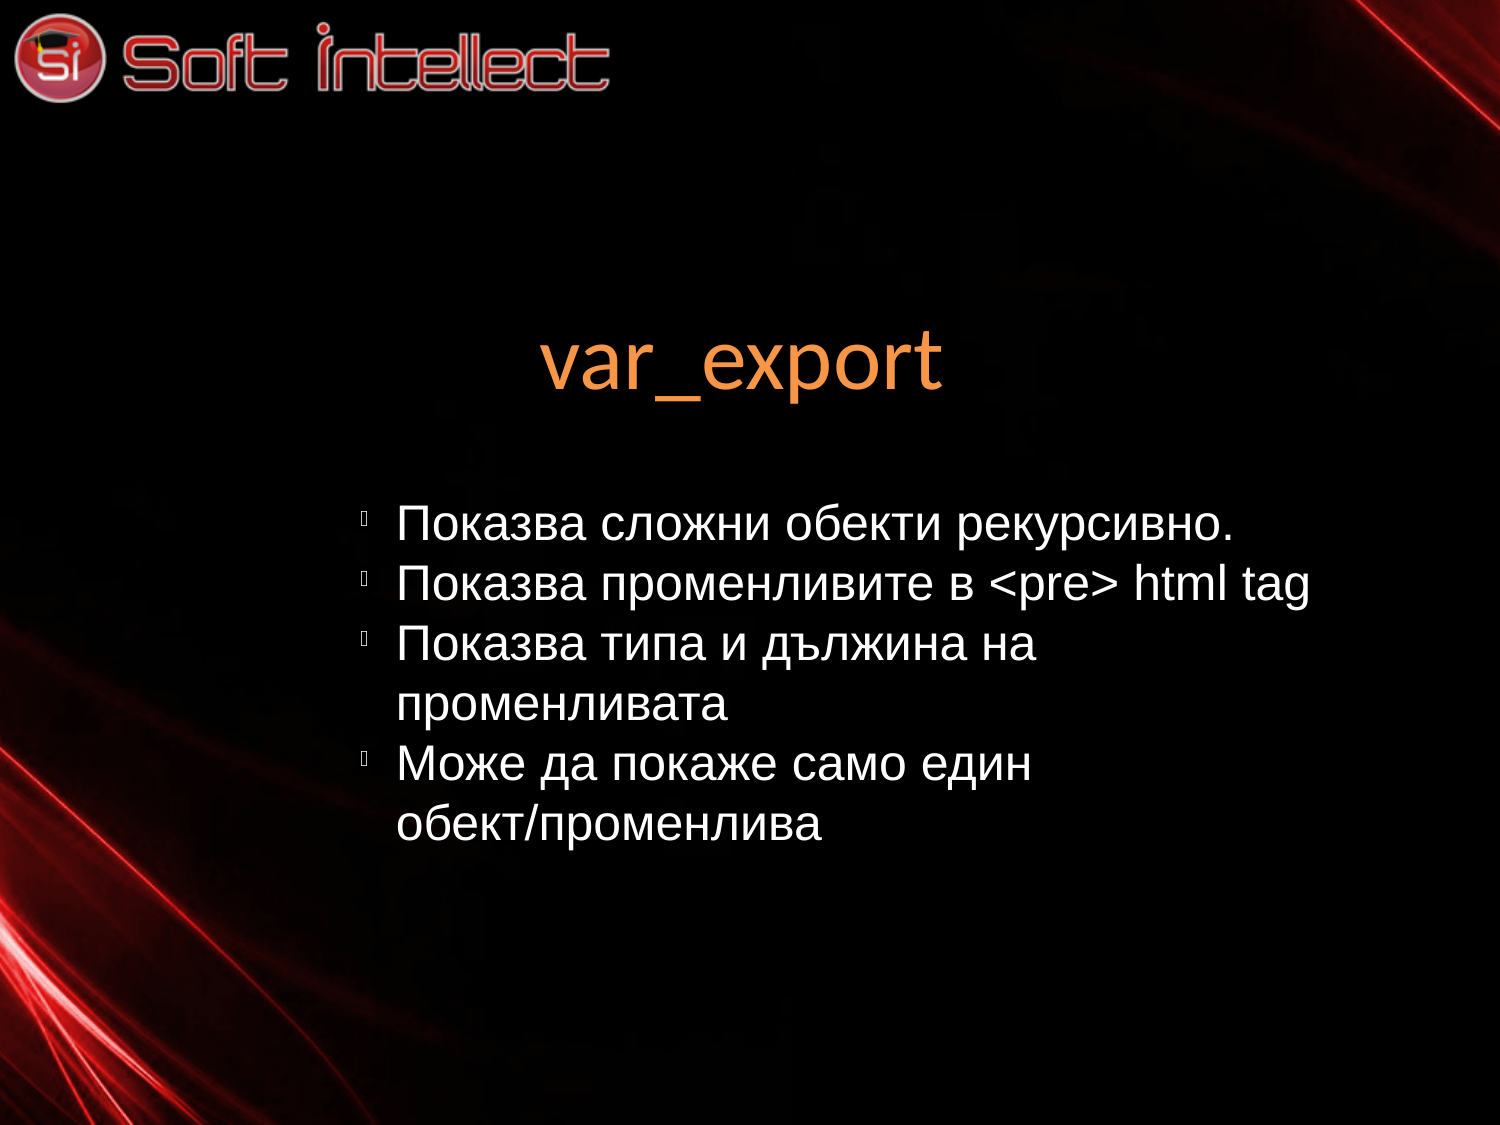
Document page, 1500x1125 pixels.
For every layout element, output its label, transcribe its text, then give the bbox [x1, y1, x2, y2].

picture [0, 0, 1500, 1125]
text_box var_export [104, 232, 1380, 474]
text_box Показва сложни обекти рекурсивно. Показва променливите в <pre> html tag Показва типа и дължина на променливата Може да покаже само един обект/променлива [345, 483, 1351, 1125]
